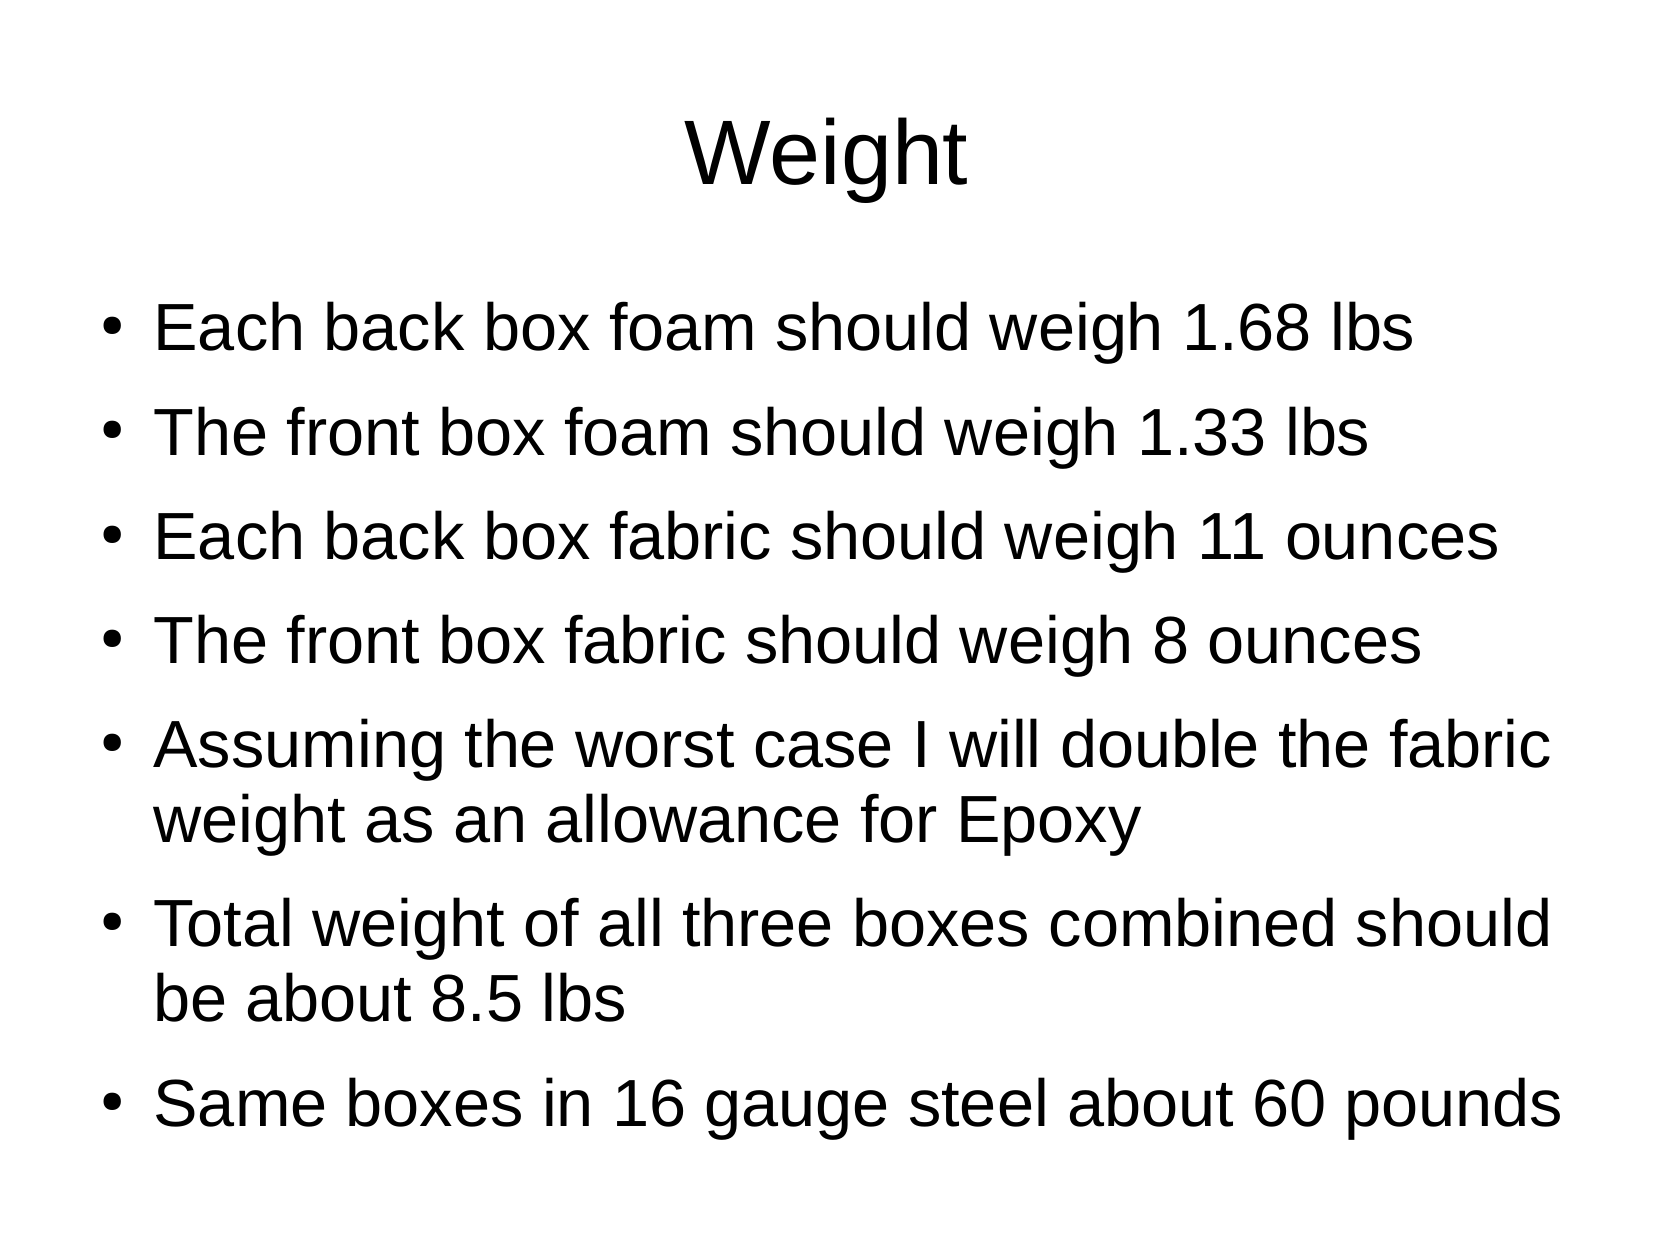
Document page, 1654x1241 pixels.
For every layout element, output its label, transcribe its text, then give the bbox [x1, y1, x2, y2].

title Weight [82, 56, 1571, 250]
list Each back box foam should weigh 1.68 lbs The front box foam should weigh 1.33 lbs Each back box fabric should weigh 11 ounces The front box fabric should weigh 8 ounces Assuming the worst case I will double the fabric weight as an allowance for Epoxy Total weight of all three boxes combined should be about 8.5 lbs Same boxes in 16 gauge steel about 60 pounds [82, 290, 1571, 1136]
